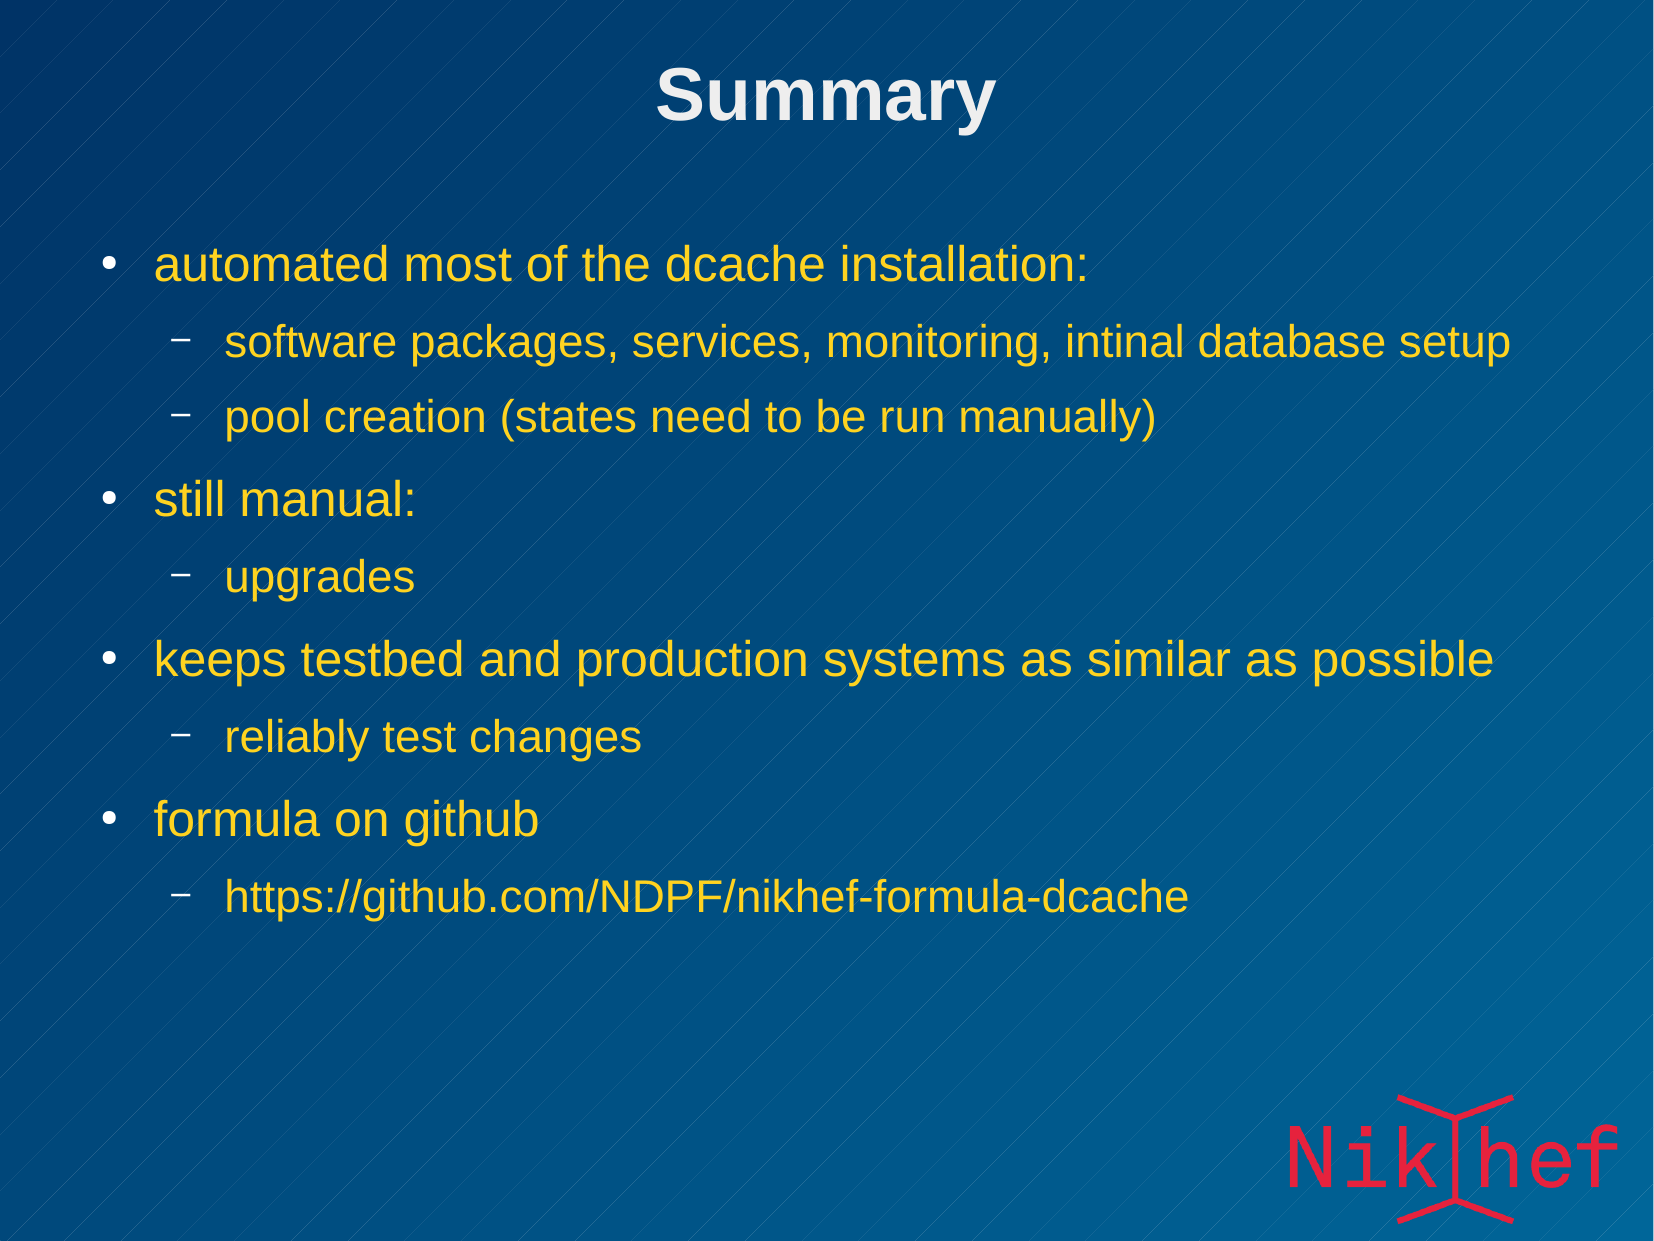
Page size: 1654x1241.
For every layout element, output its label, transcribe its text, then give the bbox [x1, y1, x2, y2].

picture [1482, 1127, 1517, 1187]
title Summary [82, 0, 1571, 189]
picture [1578, 1125, 1617, 1187]
picture [1532, 1142, 1570, 1187]
picture [1275, 1088, 1513, 1229]
list automated most of the dcache installation: software packages, services, monitoring, intinal database setup pool creation (states need to be run manually) still manual: upgrades keeps testbed and production systems as similar as possible reliably test changes formula on github https://github.com/NDPF/nikhef-formula-dcache [82, 236, 1571, 1087]
